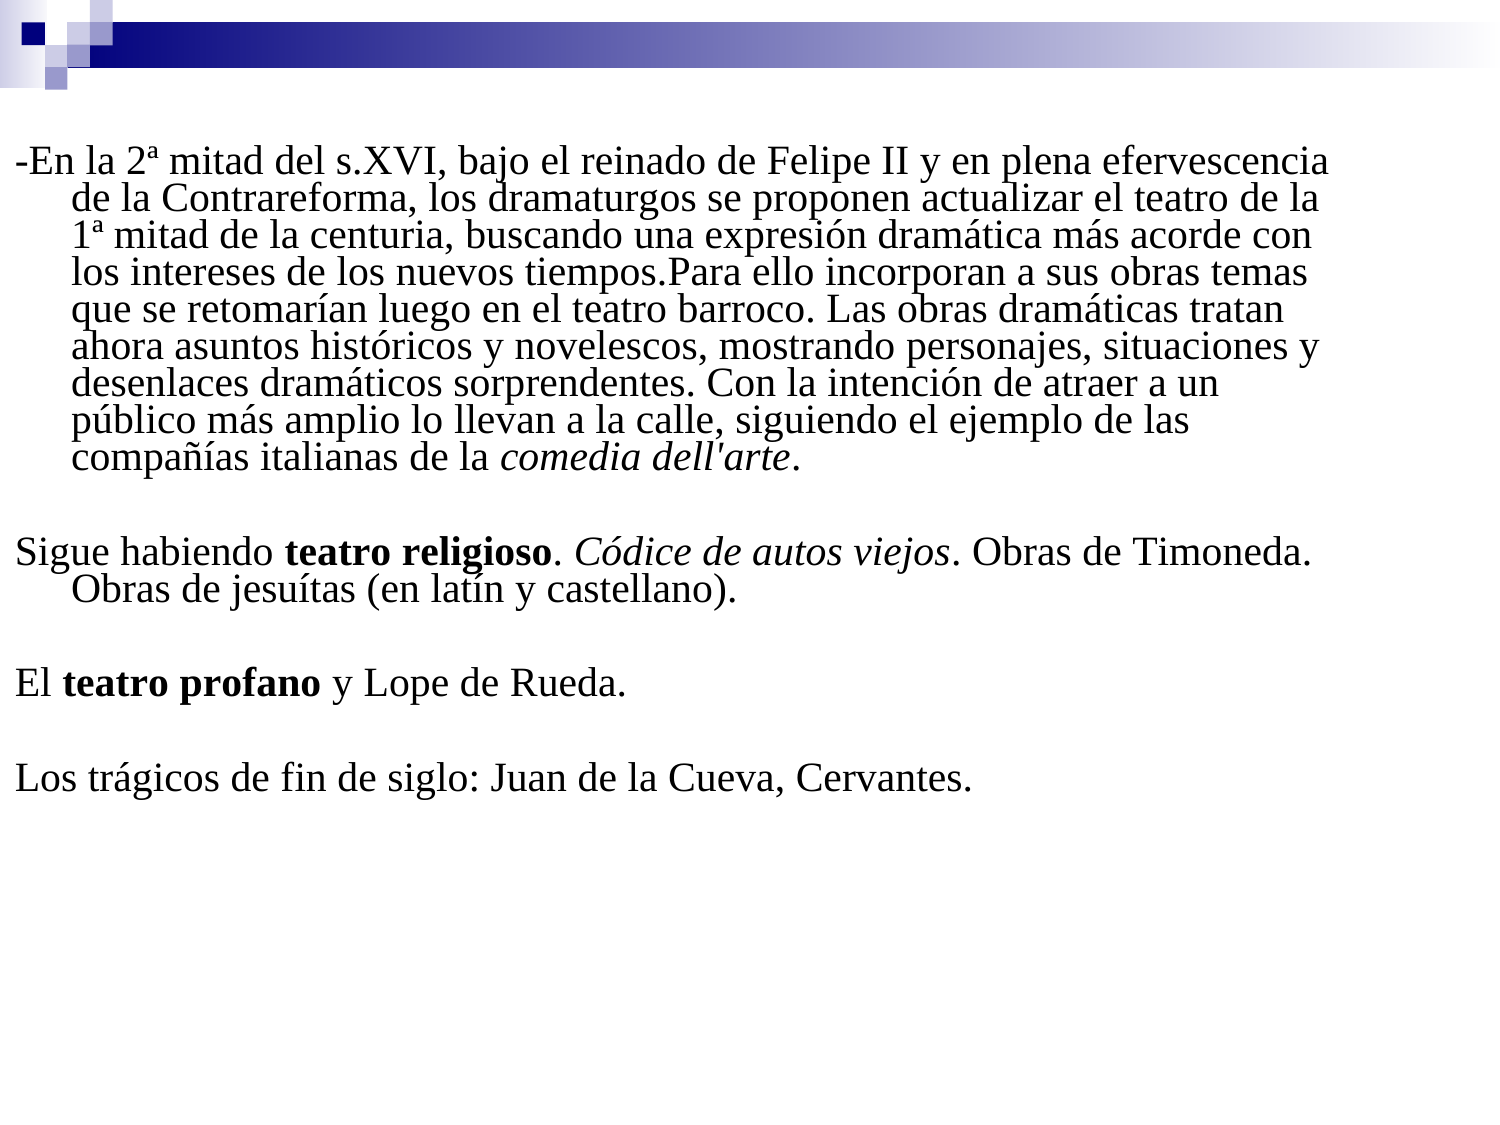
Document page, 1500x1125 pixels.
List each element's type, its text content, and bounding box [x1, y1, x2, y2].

list -En la 2ª mitad del s.XVI, bajo el reinado de Felipe II y en plena efervescencia de la Contrareforma, los dramaturgos se proponen actualizar el teatro de la 1ª mitad de la centuria, buscando una expresión dramática más acorde con los intereses de los nuevos tiempos.Para ello incorporan a sus obras temas que se retomarían luego en el teatro barroco. Las obras dramáticas tratan ahora asuntos históricos y novelescos, mostrando personajes, situaciones y desenlaces dramáticos sorprendentes. Con la intención de atraer a un público más amplio lo llevan a la calle, siguiendo el ejemplo de las compañías italianas de la comedia dell'arte. Sigue habiendo teatro religioso. Códice de autos viejos. Obras de Timoneda. Obras de jesuítas (en latín y castellano). El teatro profano y Lope de Rueda. Los trágicos de fin de siglo: Juan de la Cueva, Cervantes. [0, 137, 1351, 975]
